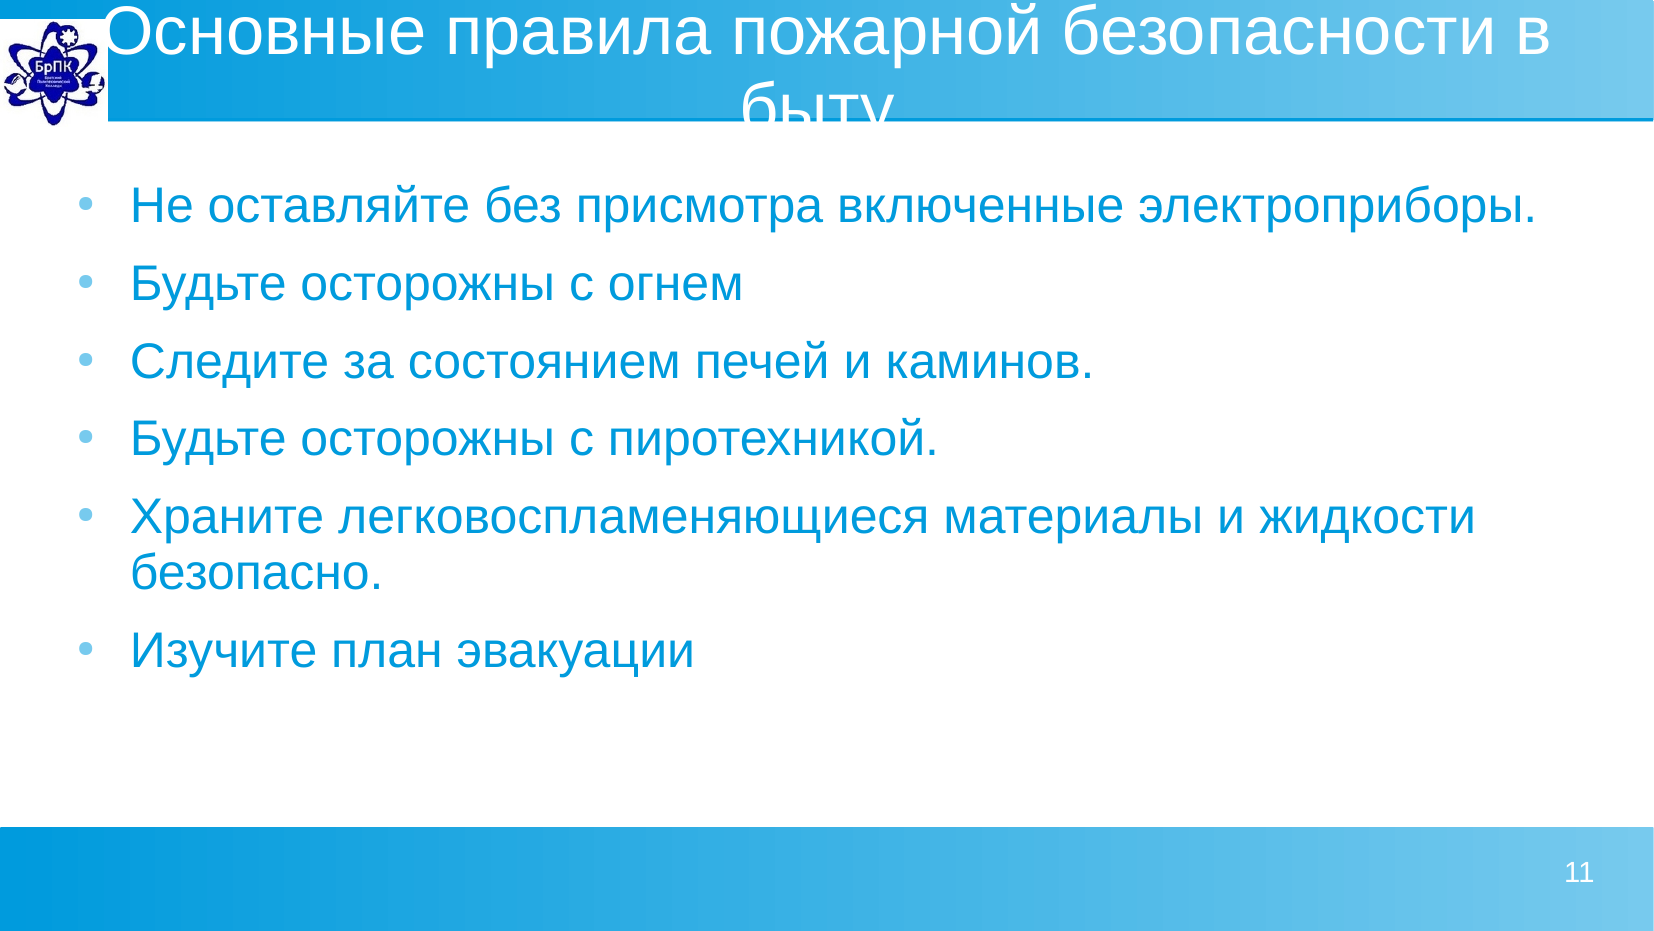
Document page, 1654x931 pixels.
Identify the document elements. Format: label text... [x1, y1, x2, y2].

list Не оставляйте без присмотра включенные электроприборы. Будьте осторожны с огнем Следите за состоянием печей и каминов. Будьте осторожны с пиротехникой. Храните легковоспламеняющиеся материалы и жидкости безопасно. Изучите план эвакуации [59, 177, 1595, 768]
picture [0, 19, 108, 127]
title Основные правила пожарной безопасности в быту [59, 0, 1595, 146]
